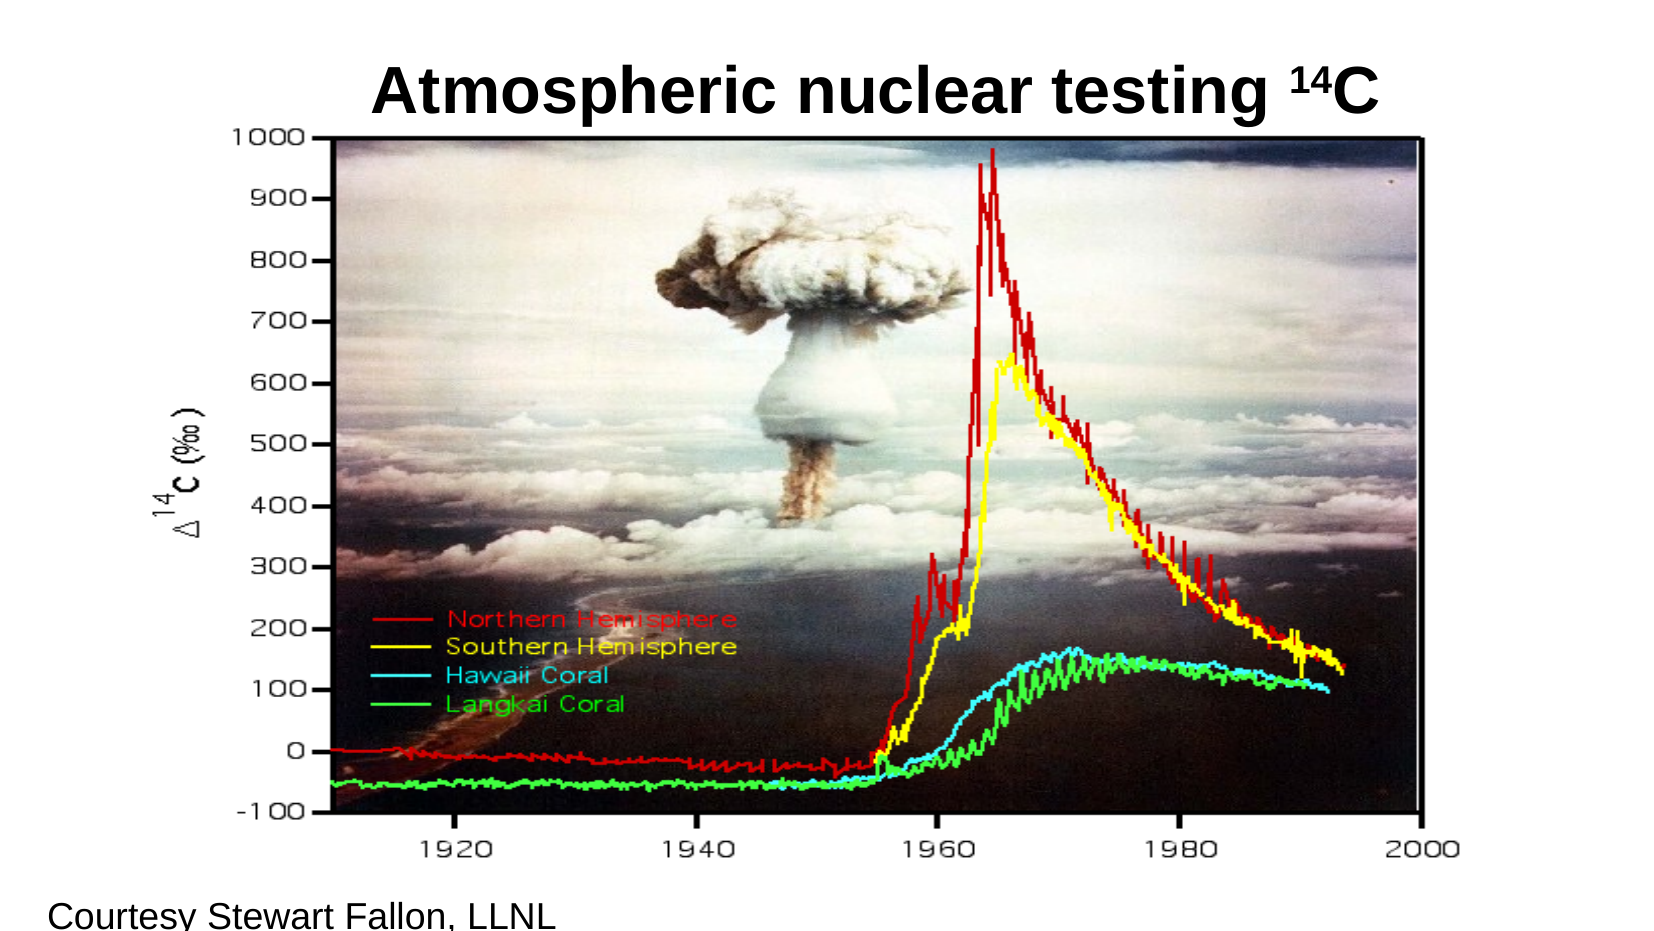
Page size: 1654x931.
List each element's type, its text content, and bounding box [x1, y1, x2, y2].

text_box Courtesy Stewart Fallon, LLNL [32, 884, 761, 929]
text_box Atmospheric nuclear testing 14C [214, 39, 1537, 111]
picture [149, 112, 1498, 894]
